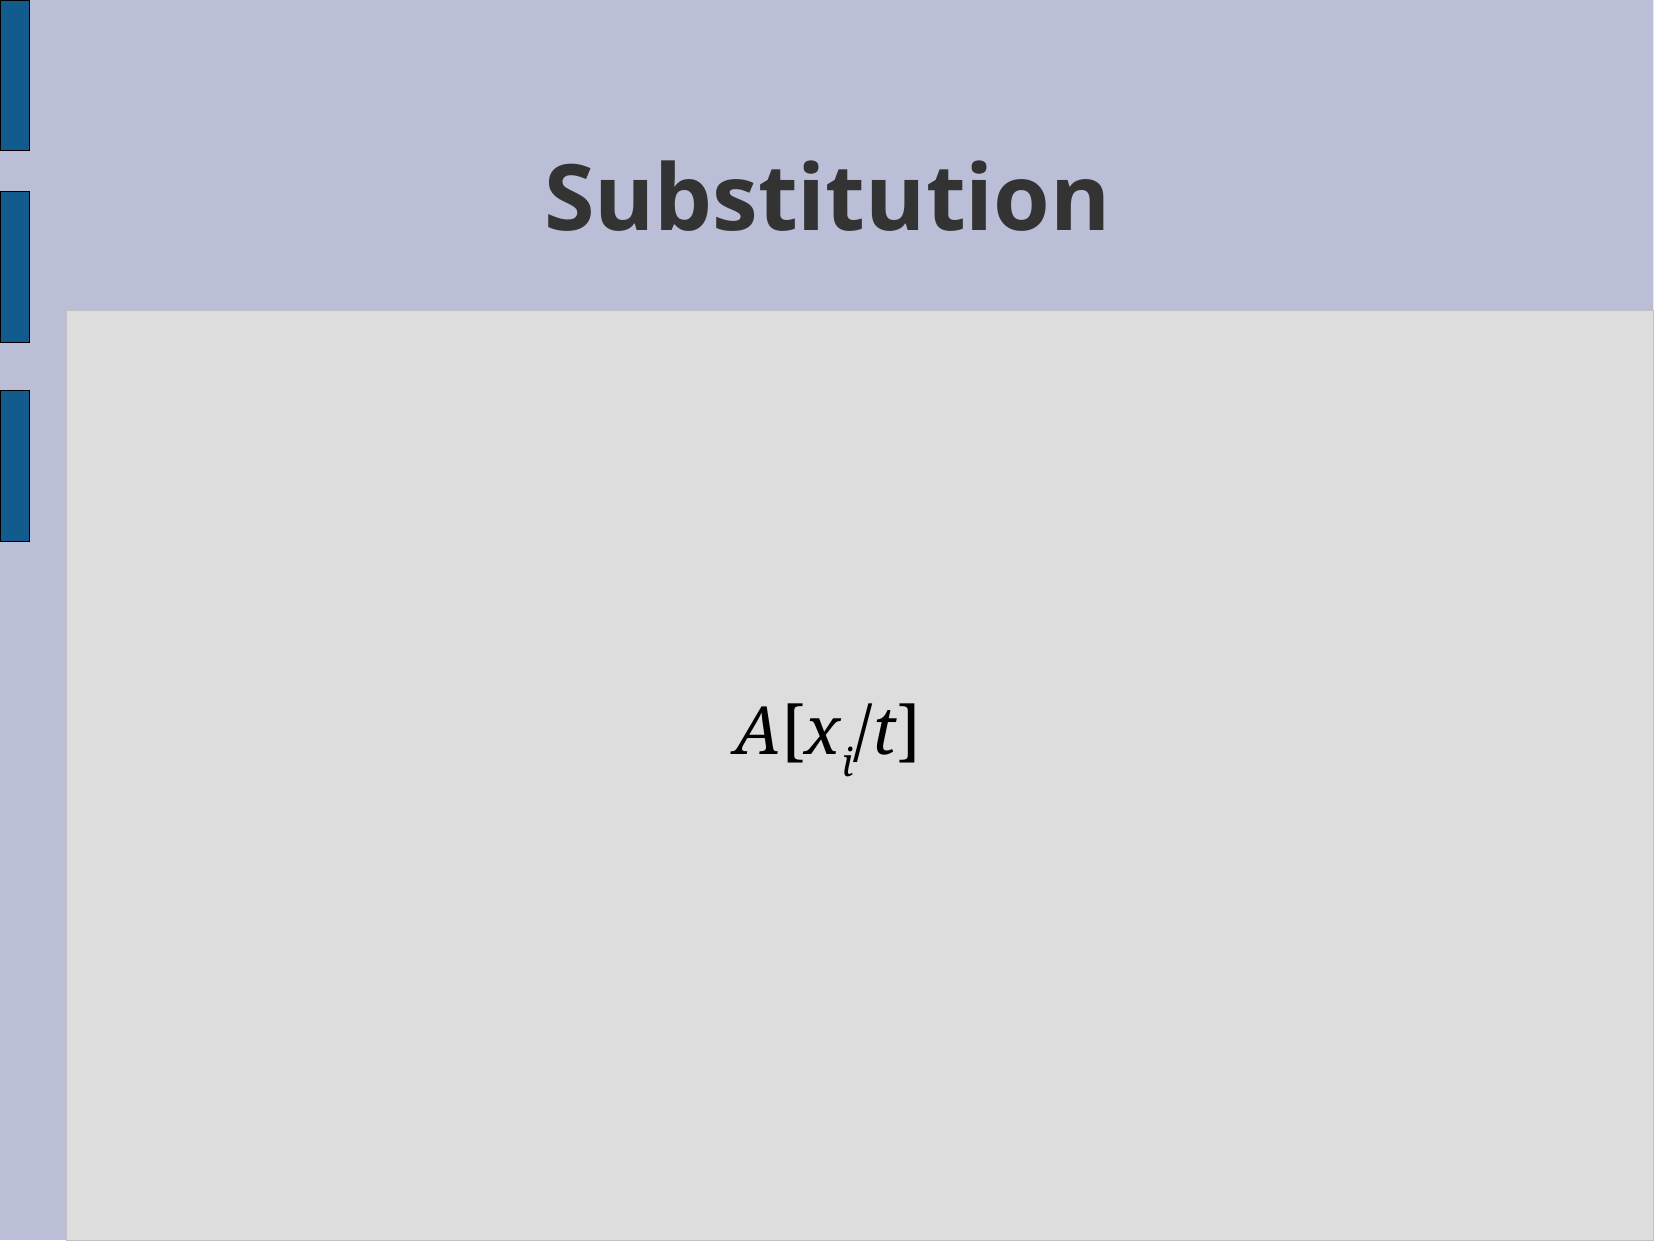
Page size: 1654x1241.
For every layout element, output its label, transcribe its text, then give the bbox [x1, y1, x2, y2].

title Substitution [121, 91, 1534, 299]
subtitle A[xi/t] [121, 344, 1534, 1127]
